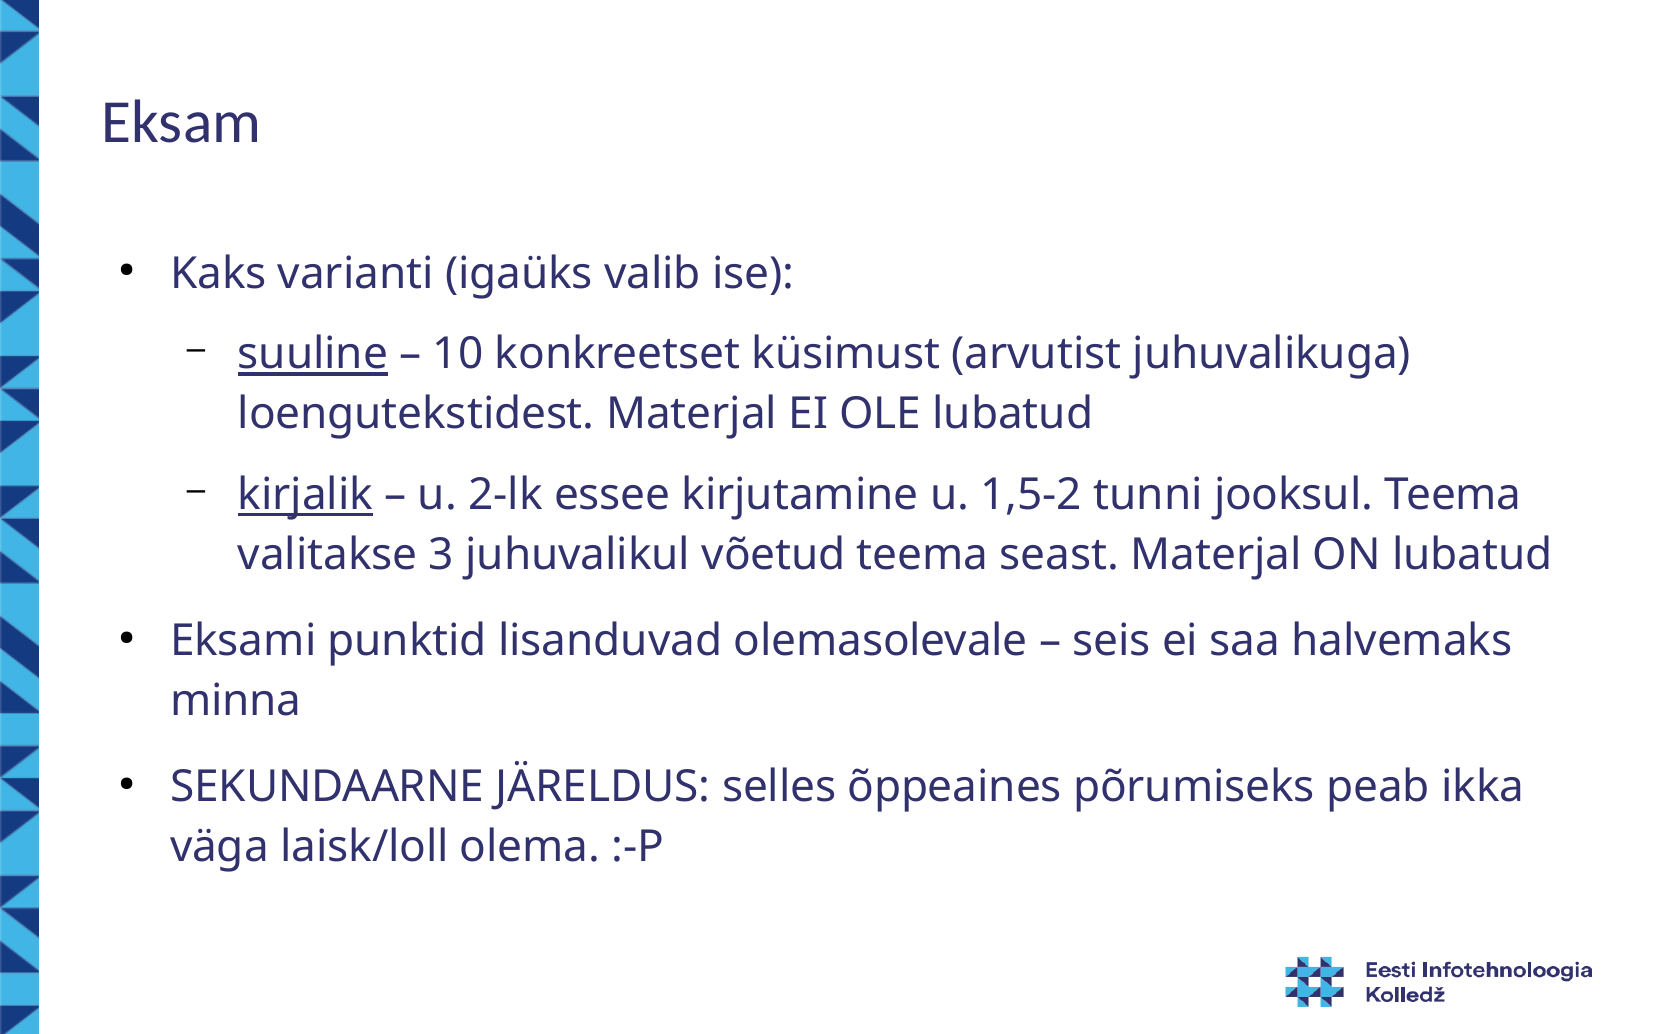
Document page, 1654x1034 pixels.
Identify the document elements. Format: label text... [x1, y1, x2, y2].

list Kaks varianti (igaüks valib ise): suuline – 10 konkreetset küsimust (arvutist juhuvalikuga) loengutekstidest. Materjal EI OLE lubatud kirjalik – u. 2-lk essee kirjutamine u. 1,5-2 tunni jooksul. Teema valitakse 3 juhuvalikul võetud teema seast. Materjal ON lubatud Eksami punktid lisanduvad olemasolevale – seis ei saa halvemaks minna SEKUNDAARNE JÄRELDUS: selles õppeaines põrumiseks peab ikka väga laisk/loll olema. :-P [101, 241, 1591, 924]
title Eksam [101, 41, 1224, 214]
